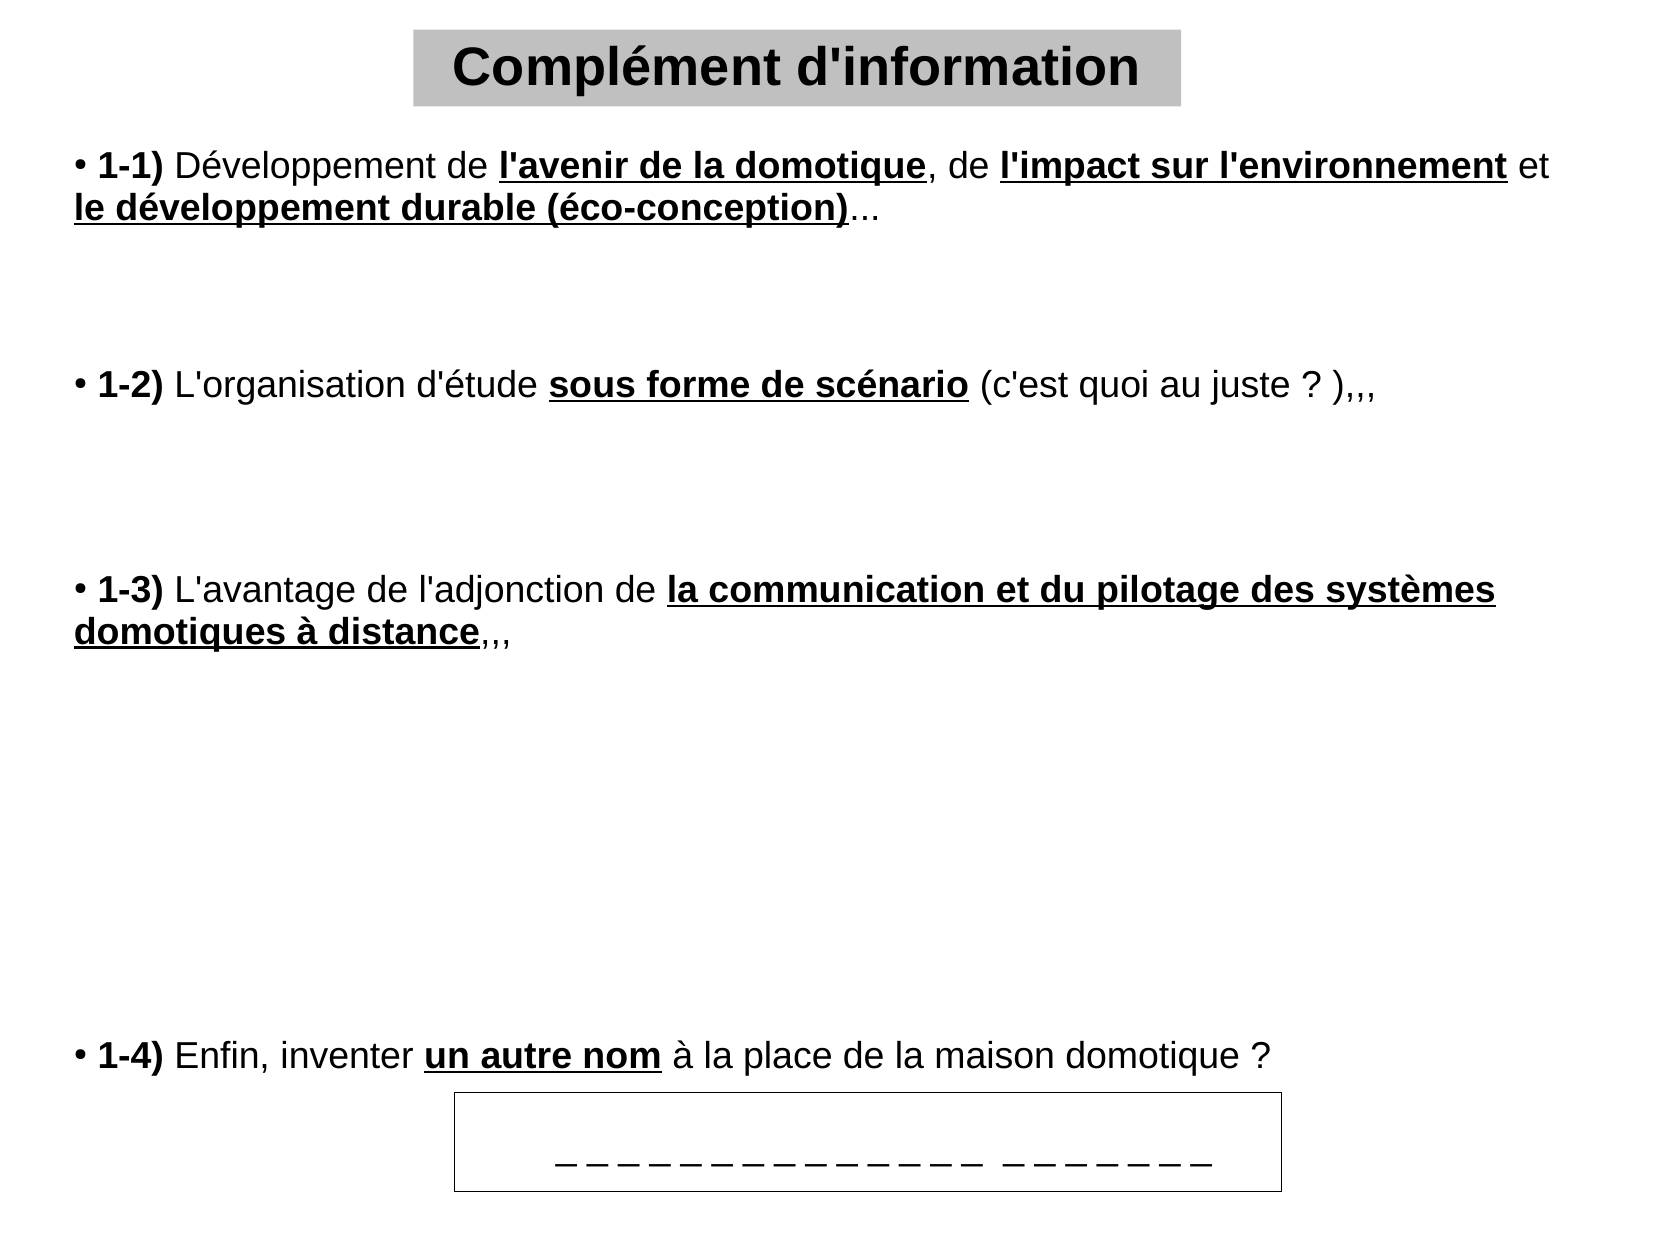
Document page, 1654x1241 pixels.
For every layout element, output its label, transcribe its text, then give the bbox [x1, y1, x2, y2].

text_box Complément d'information [413, 29, 1182, 107]
text_box 1-2) L'organisation d'étude sous forme de scénario (c'est quoi au juste ? ),,, [59, 356, 1565, 415]
text_box 1-3) L'avantage de l'adjonction de la communication et du pilotage des systèmes domotiques à distance,,, [59, 561, 1595, 663]
text_box _ _ _ _ _ _ _ _ _ _ _ _ _ _ _ _ _ _ _ _ _ [454, 1092, 1282, 1192]
text_box 1-4) Enfin, inventer un autre nom à la place de la maison domotique ? [59, 1027, 1595, 1086]
text_box 1-1) Développement de l'avenir de la domotique, de l'impact sur l'environnement et le développement durable (éco-conception)... [59, 137, 1595, 239]
